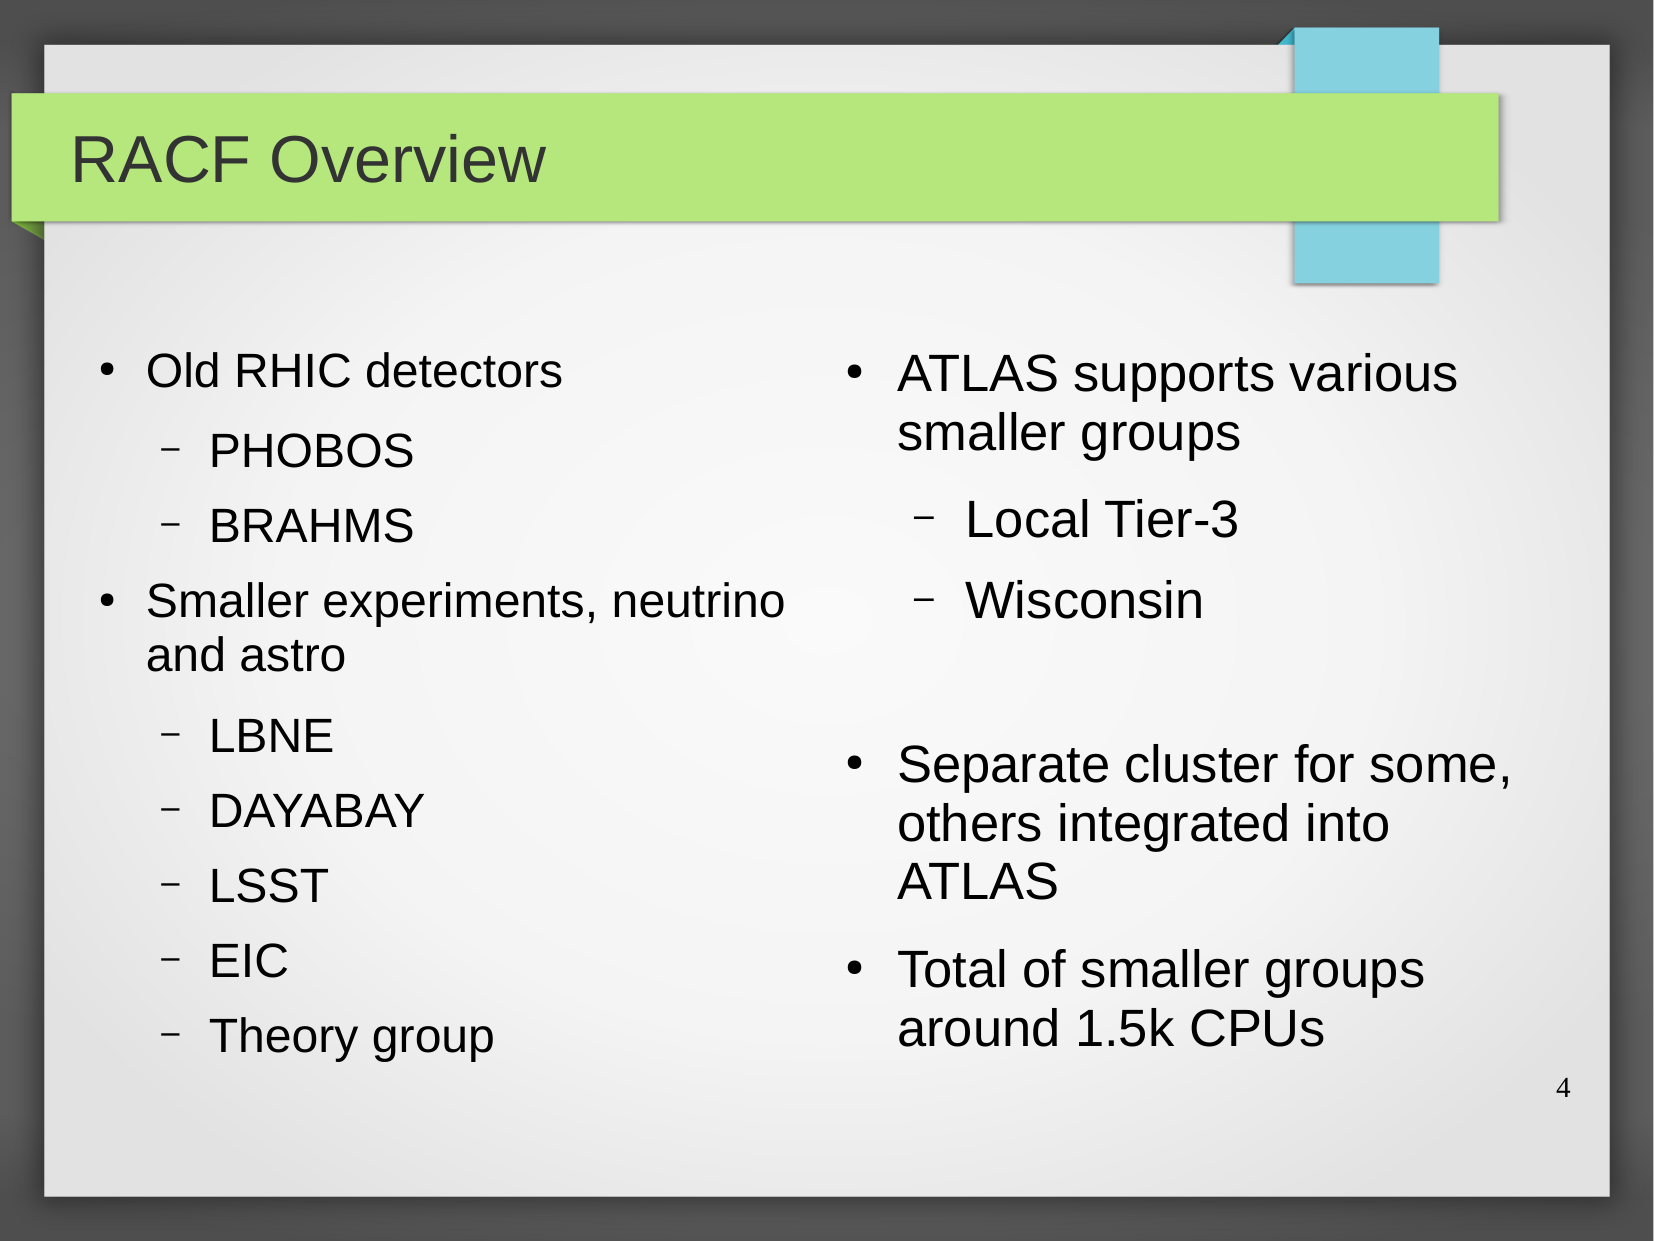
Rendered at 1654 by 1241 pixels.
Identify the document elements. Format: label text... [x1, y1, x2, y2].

list ATLAS supports various smaller groups Local Tier-3 Wisconsin Separate cluster for some, others integrated into ATLAS Total of smaller groups around 1.5k CPUs [828, 343, 1539, 1063]
picture [0, 0, 1654, 1241]
list Old RHIC detectors PHOBOS BRAHMS Smaller experiments, neutrino and astro LBNE DAYABAY LSST EIC Theory group [82, 343, 793, 1063]
title RACF Overview [70, 106, 1229, 213]
